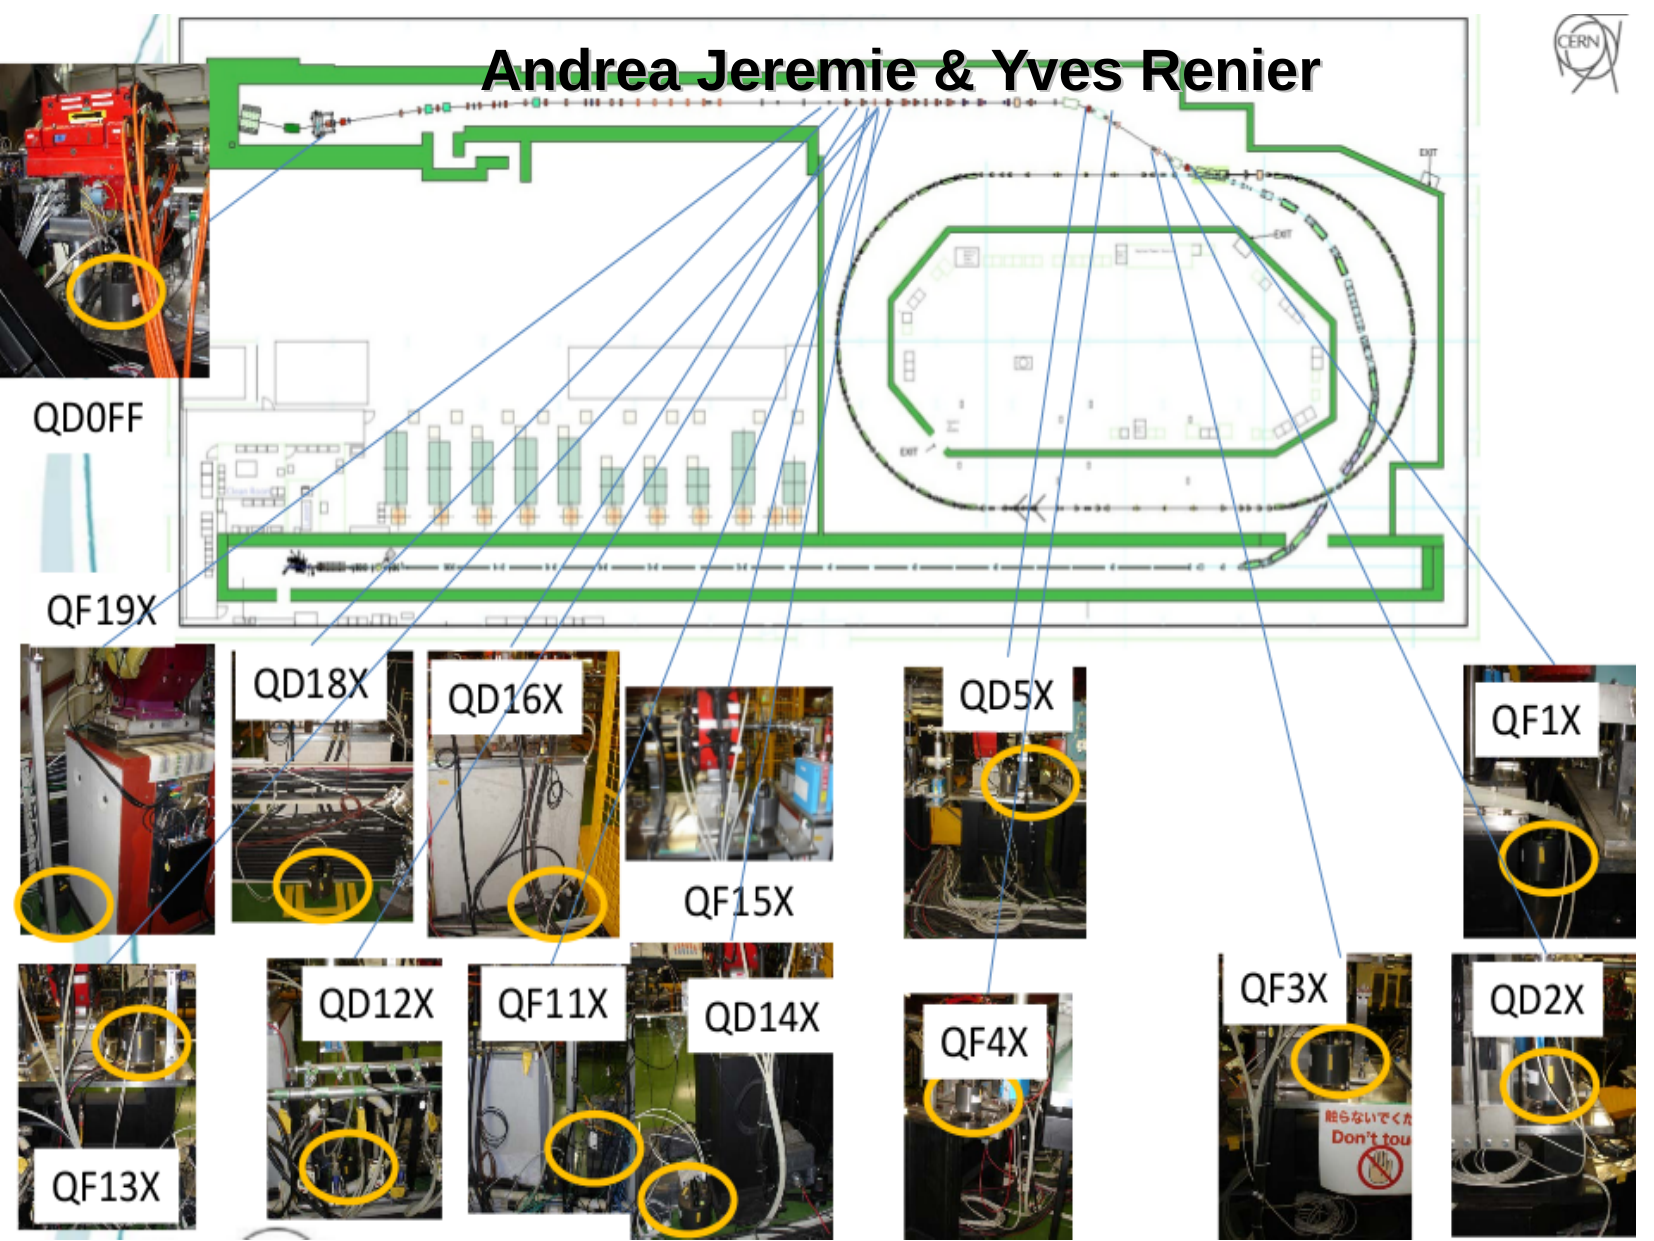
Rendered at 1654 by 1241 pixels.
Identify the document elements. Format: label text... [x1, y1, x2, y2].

text_box Andrea Jeremie & Yves Renier [465, 30, 1319, 110]
picture [0, 14, 1636, 1241]
